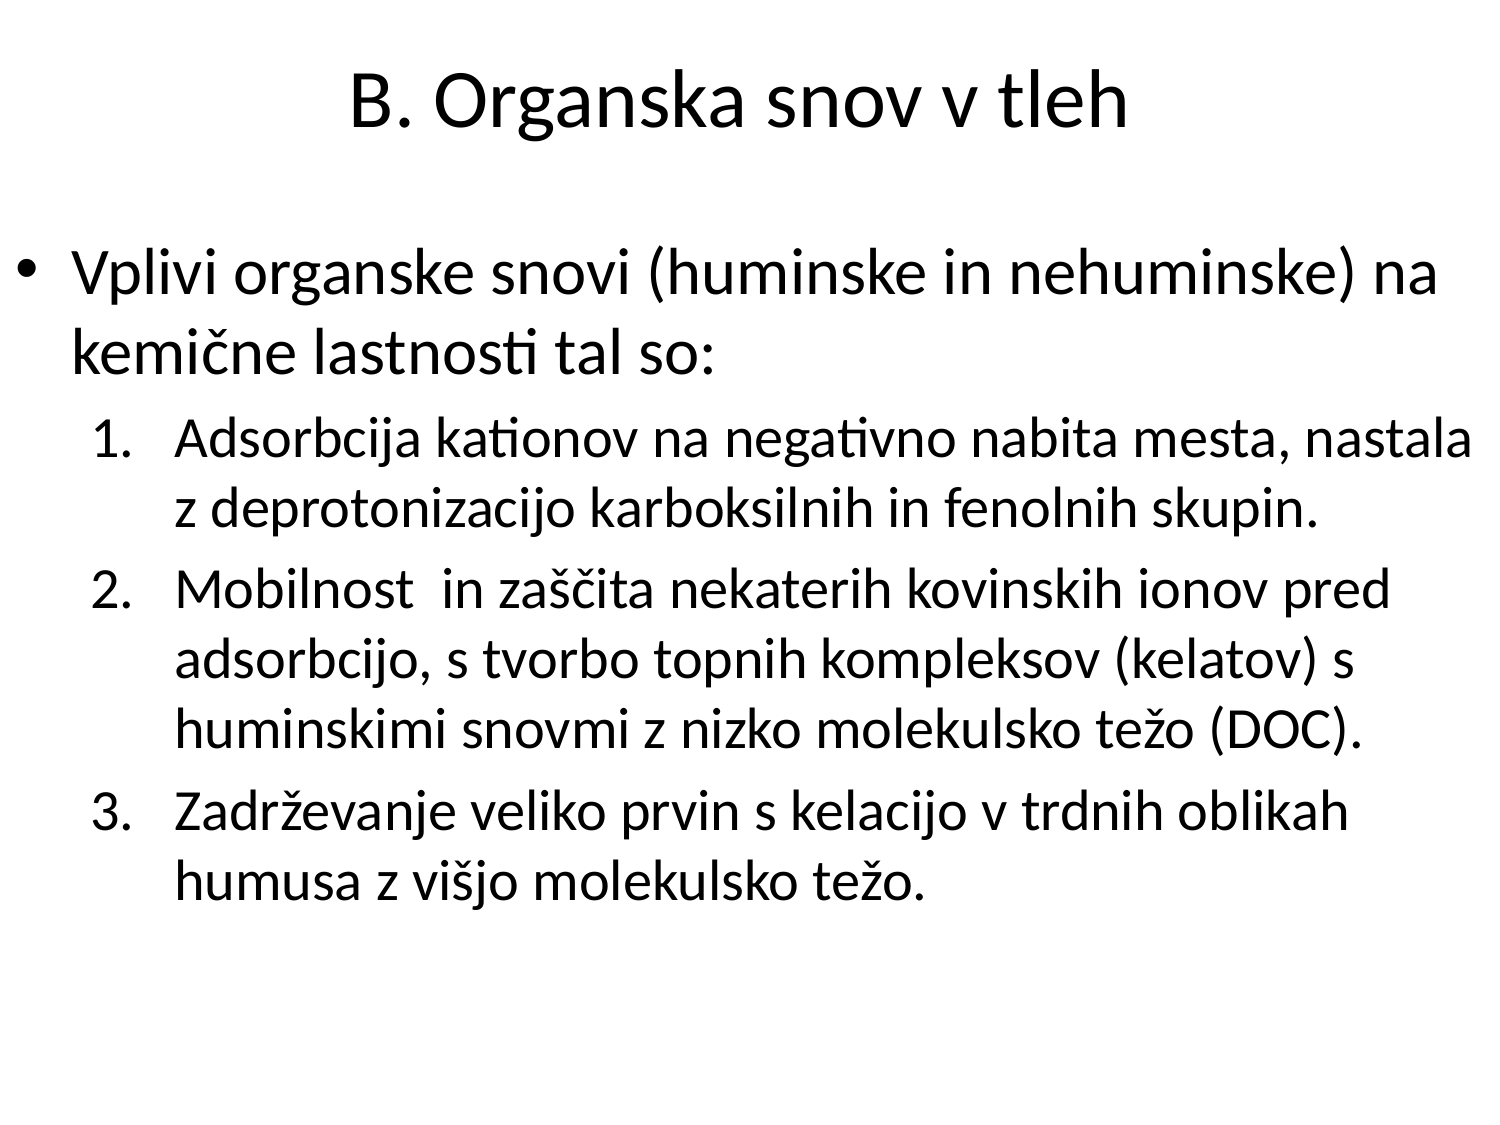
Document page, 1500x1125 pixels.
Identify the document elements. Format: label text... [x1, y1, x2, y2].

list Vplivi organske snovi (huminske in nehuminske) na kemične lastnosti tal so: Adsorbcija kationov na negativno nabita mesta, nastala z deprotonizacijo karboksilnih in fenolnih skupin. Mobilnost in zaščita nekaterih kovinskih ionov pred adsorbcijo, s tvorbo topnih kompleksov (kelatov) s huminskimi snovmi z nizko molekulsko težo (DOC). Zadrževanje veliko prvin s kelacijo v trdnih oblikah humusa z višjo molekulsko težo. [0, 220, 1500, 1125]
title B. Organska snov v tleh [64, 0, 1415, 188]
